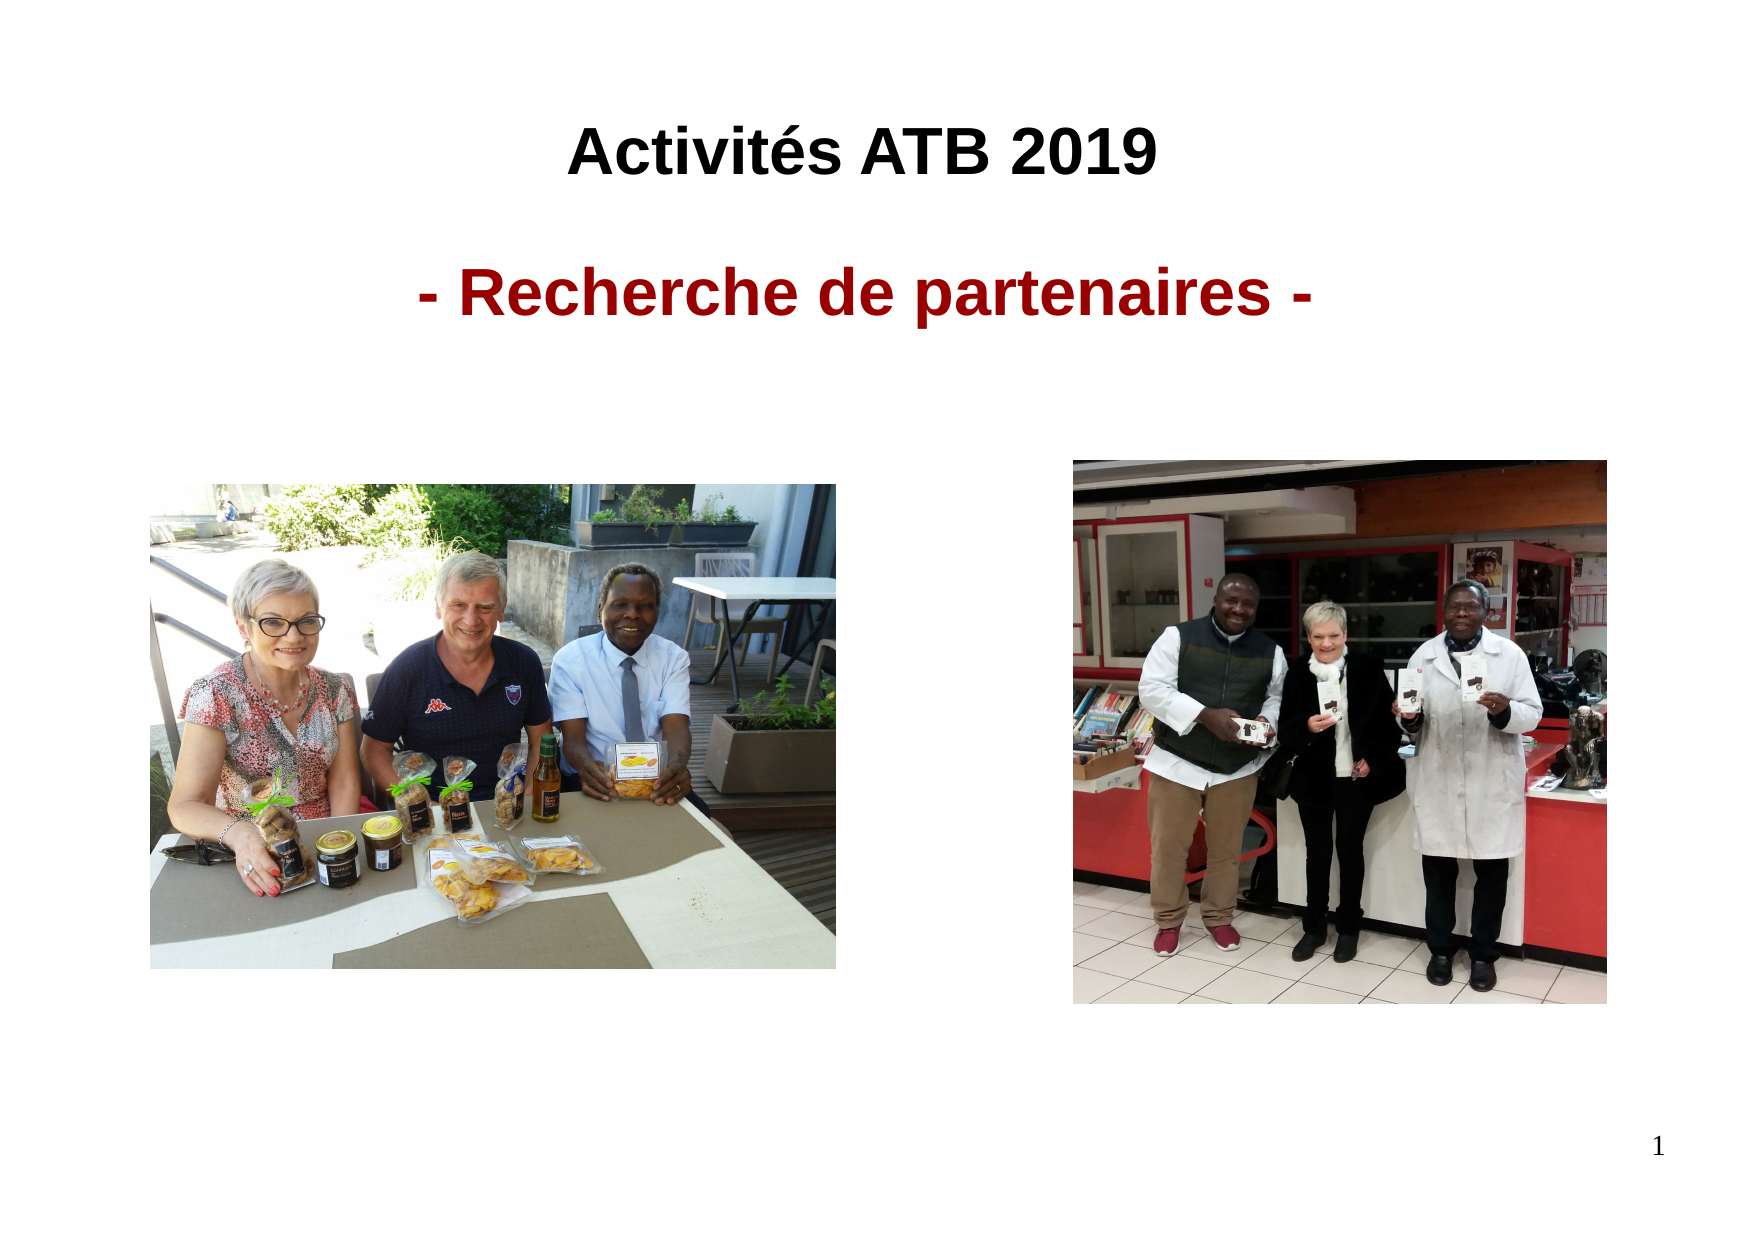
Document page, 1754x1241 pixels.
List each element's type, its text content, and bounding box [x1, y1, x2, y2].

picture [150, 484, 836, 969]
picture [1073, 460, 1607, 1004]
title Activités ATB 2019 [55, 47, 1634, 255]
list - Recherche de partenaires - [87, 254, 1667, 378]
